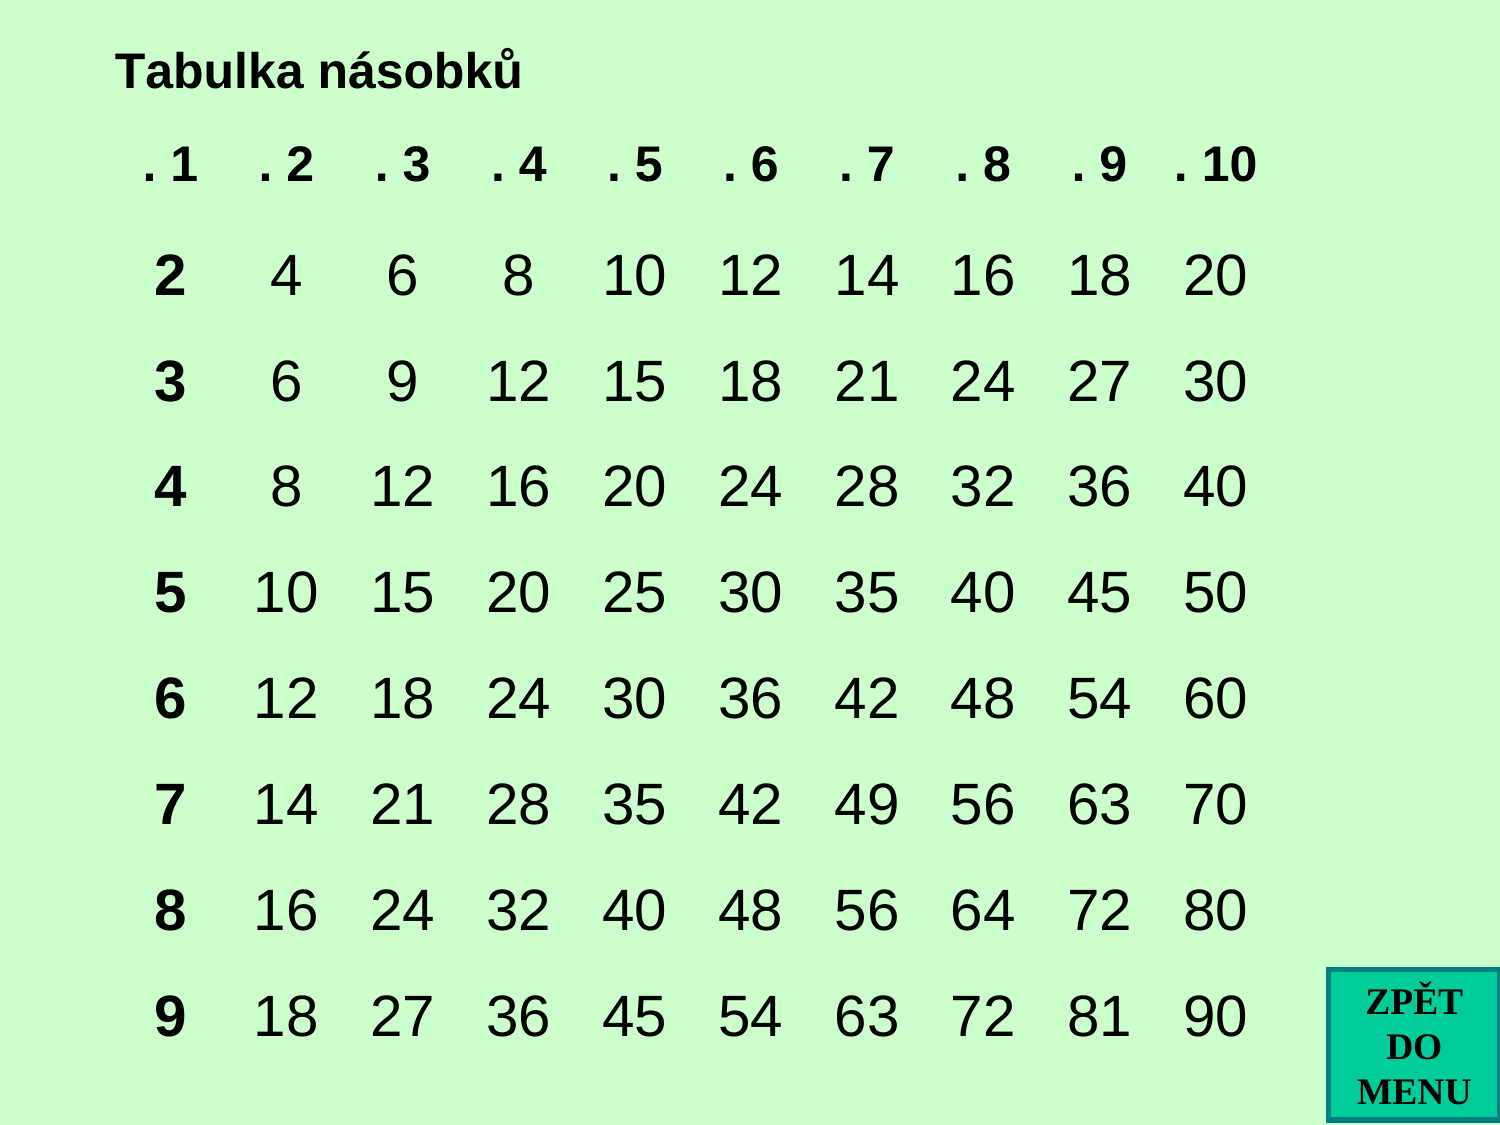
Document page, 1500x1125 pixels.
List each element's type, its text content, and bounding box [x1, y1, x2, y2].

table_cell 24 [344, 855, 461, 960]
table_cell 81 [1041, 960, 1158, 1066]
table_cell 6 [344, 219, 461, 325]
table_cell 14 [809, 219, 925, 325]
table_header . 7 [809, 114, 925, 219]
table_cell 36 [1041, 431, 1158, 537]
table_cell 72 [1041, 855, 1158, 960]
table_cell 48 [925, 643, 1041, 749]
table_cell 7 [112, 749, 228, 855]
table_cell 40 [1158, 431, 1274, 537]
table_cell 30 [693, 537, 809, 643]
table_cell 30 [577, 643, 693, 749]
table_cell 5 [112, 537, 228, 643]
table_cell 49 [809, 749, 925, 855]
table_cell 18 [344, 643, 461, 749]
table_cell 40 [577, 855, 693, 960]
table_header . 8 [925, 114, 1041, 219]
table_cell 27 [1041, 325, 1158, 431]
table_cell 3 [112, 325, 228, 431]
table_cell 10 [577, 219, 693, 325]
table_cell 8 [112, 855, 228, 960]
table_cell 32 [461, 855, 577, 960]
table_header . 1 [112, 114, 228, 219]
table_cell 35 [577, 749, 693, 855]
table_cell 12 [461, 325, 577, 431]
table_cell 63 [809, 960, 925, 1066]
table_cell 60 [1158, 643, 1274, 749]
table_cell 21 [809, 325, 925, 431]
table_cell 42 [693, 749, 809, 855]
table_cell 8 [461, 219, 577, 325]
table_cell 8 [228, 431, 344, 537]
table_cell 30 [1158, 325, 1274, 431]
table_header . 4 [461, 114, 577, 219]
table_cell 32 [925, 431, 1041, 537]
table_cell 56 [809, 855, 925, 960]
table_cell 18 [1041, 219, 1158, 325]
table_cell 54 [693, 960, 809, 1066]
table_cell 28 [809, 431, 925, 537]
table_cell 45 [577, 960, 693, 1066]
table_header . 3 [344, 114, 461, 219]
table_cell 16 [228, 855, 344, 960]
table_header . 10 [1158, 114, 1274, 219]
table_cell 45 [1041, 537, 1158, 643]
table_cell 6 [228, 325, 344, 431]
table_cell 20 [461, 537, 577, 643]
table_cell 6 [112, 643, 228, 749]
table_cell 28 [461, 749, 577, 855]
table_cell 20 [577, 431, 693, 537]
table_header . 5 [577, 114, 693, 219]
table_cell 16 [925, 219, 1041, 325]
table_cell 48 [693, 855, 809, 960]
table_cell 24 [925, 325, 1041, 431]
table_header . 9 [1041, 114, 1158, 219]
table_cell 20 [1158, 219, 1274, 325]
table_cell 9 [344, 325, 461, 431]
table_cell 12 [228, 643, 344, 749]
table_cell 24 [693, 431, 809, 537]
table_cell 42 [809, 643, 925, 749]
table_cell 70 [1158, 749, 1274, 855]
table_cell 72 [925, 960, 1041, 1066]
table_cell 27 [344, 960, 461, 1066]
table_cell 64 [925, 855, 1041, 960]
table_cell 54 [1041, 643, 1158, 749]
table_header . 2 [228, 114, 344, 219]
table_cell 2 [112, 219, 228, 325]
table_cell 9 [112, 960, 228, 1066]
table_cell 4 [228, 219, 344, 325]
table_cell 25 [577, 537, 693, 643]
table_cell 16 [461, 431, 577, 537]
table_cell 63 [1041, 749, 1158, 855]
table_cell 36 [693, 643, 809, 749]
table_cell 50 [1158, 537, 1274, 643]
text_box ZPĚT DO MENU [1328, 969, 1500, 1120]
table_cell 35 [809, 537, 925, 643]
table_cell 12 [693, 219, 809, 325]
table_cell 24 [461, 643, 577, 749]
table_cell 14 [228, 749, 344, 855]
table_cell 90 [1158, 960, 1274, 1066]
table_cell 56 [925, 749, 1041, 855]
table_cell 12 [344, 431, 461, 537]
table_cell 80 [1158, 855, 1274, 960]
table_cell 21 [344, 749, 461, 855]
table_cell 18 [693, 325, 809, 431]
table_cell 40 [925, 537, 1041, 643]
table_cell 36 [461, 960, 577, 1066]
table_header . 6 [693, 114, 809, 219]
table_cell 4 [112, 431, 228, 537]
table_cell 15 [344, 537, 461, 643]
table_cell 10 [228, 537, 344, 643]
table_cell 15 [577, 325, 693, 431]
table_cell 18 [228, 960, 344, 1066]
text_box Tabulka násobků [100, 30, 585, 107]
